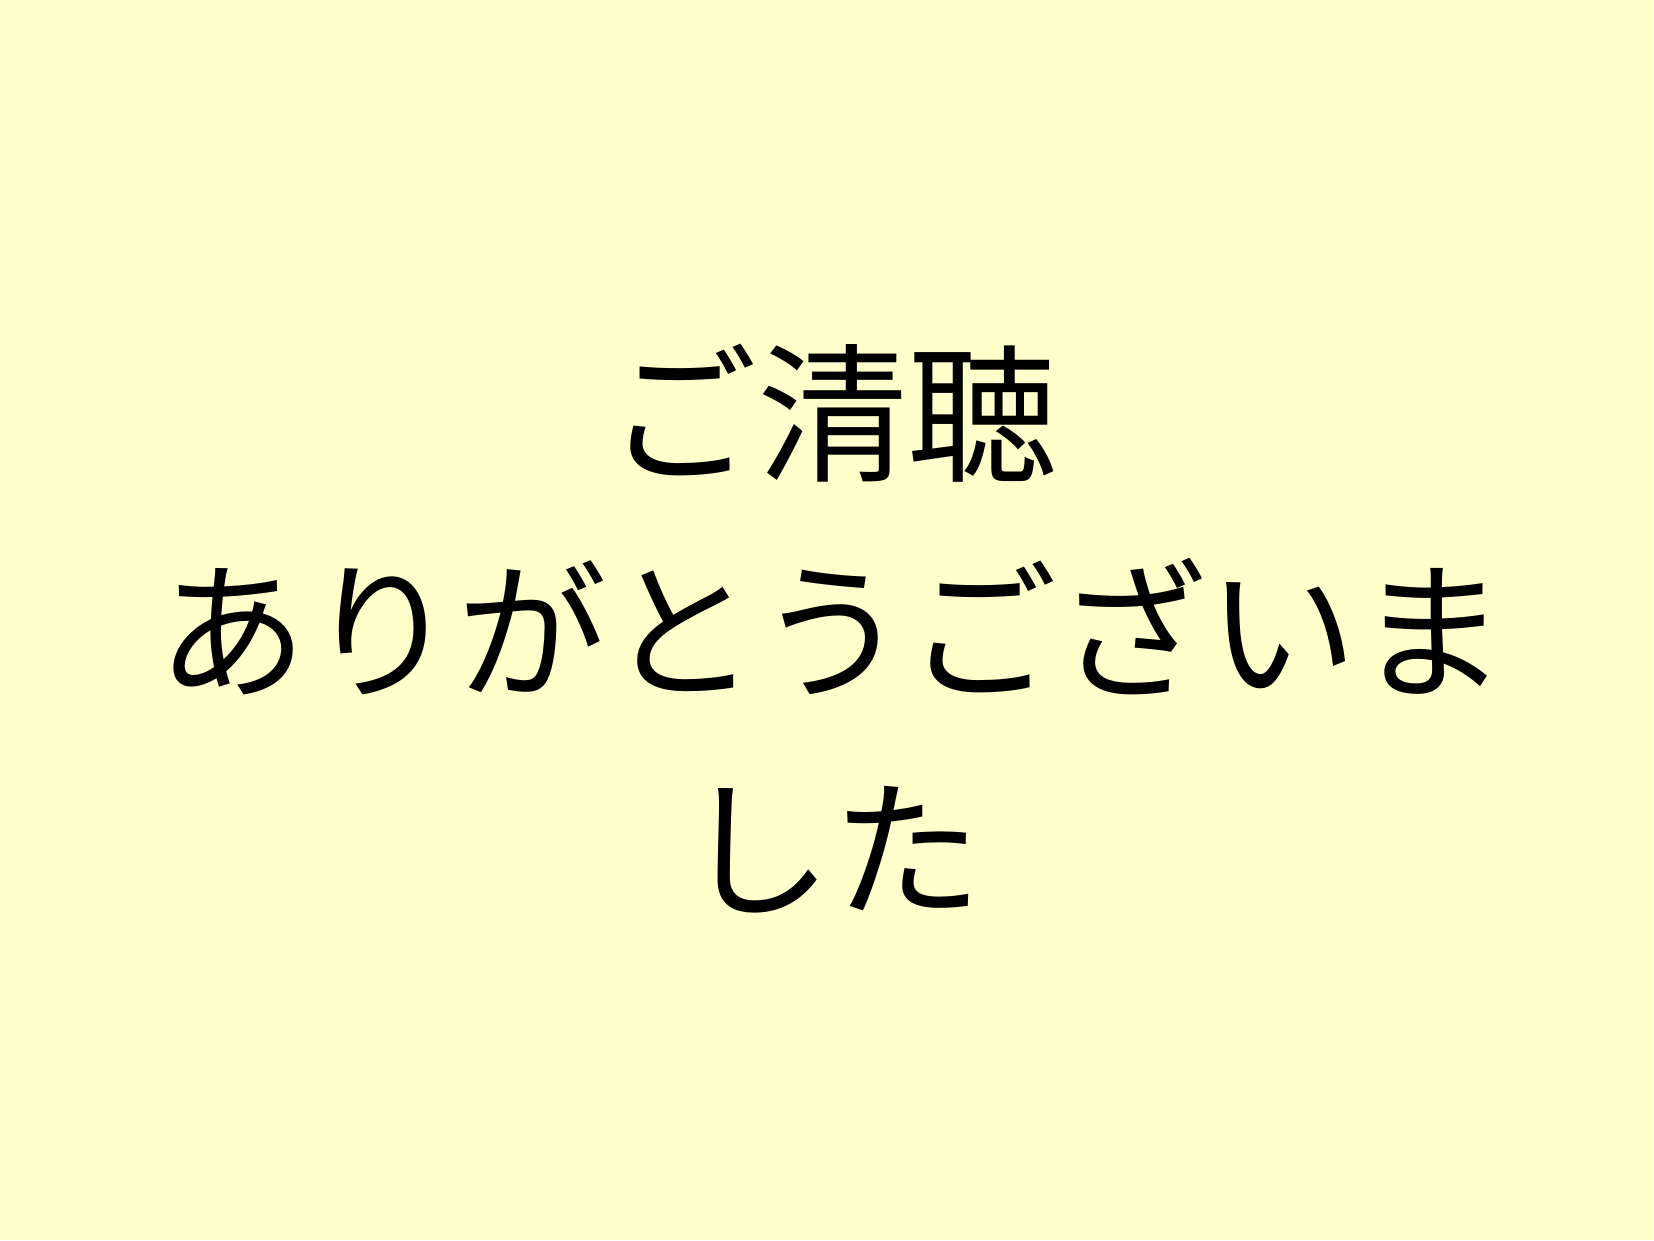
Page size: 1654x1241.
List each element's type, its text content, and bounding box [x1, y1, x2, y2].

title ご清聴 ありがとうございました [88, 472, 1577, 773]
